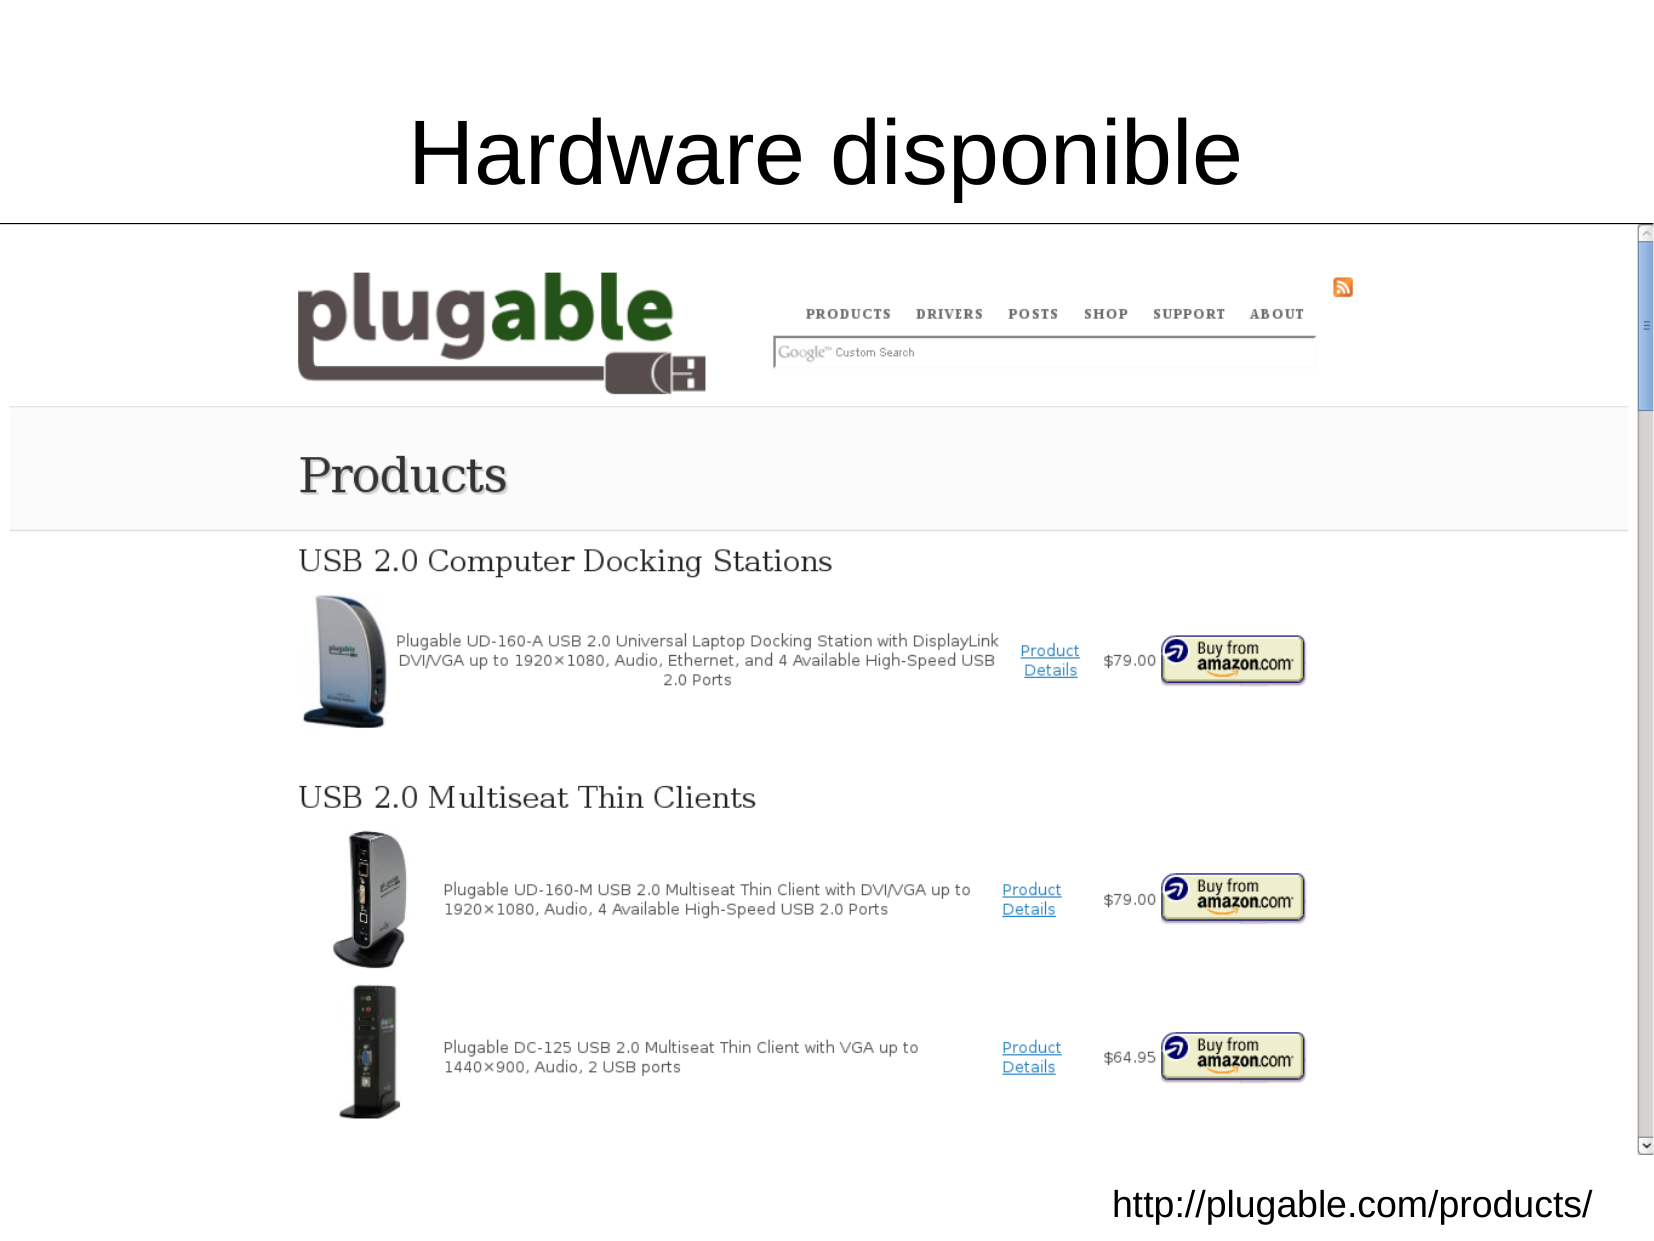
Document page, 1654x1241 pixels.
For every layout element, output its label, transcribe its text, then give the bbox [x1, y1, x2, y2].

text_box http://plugable.com/products/ [1097, 1176, 1608, 1234]
title Hardware disponible [82, 49, 1571, 223]
picture [0, 223, 1654, 1155]
